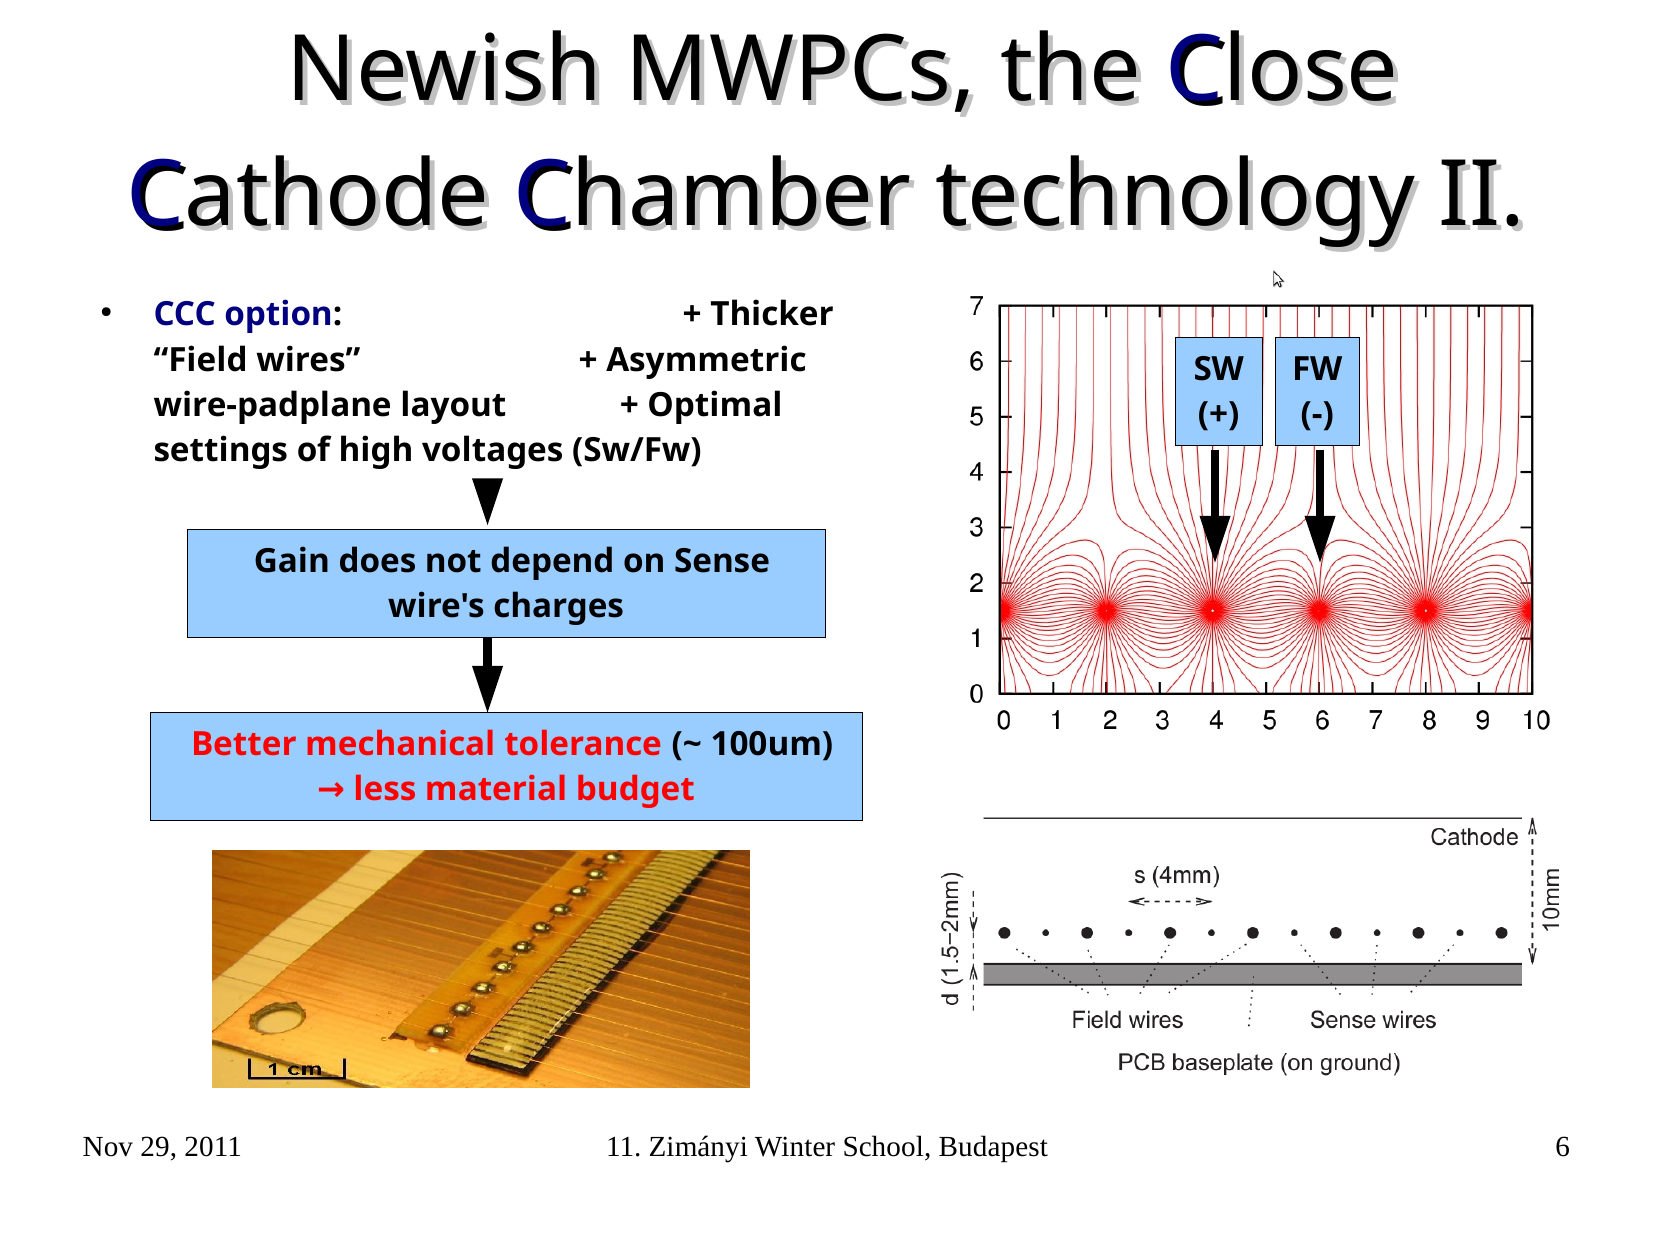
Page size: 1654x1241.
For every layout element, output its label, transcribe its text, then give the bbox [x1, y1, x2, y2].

text_box Gain does not depend on Sense wire's charges [187, 529, 826, 638]
text_box Better mechanical tolerance (~ 100um) → less material budget [150, 712, 863, 821]
picture [212, 850, 750, 1088]
text_box FW (-) [1275, 337, 1360, 446]
list CCC option: + Thicker “Field wires” + Asymmetric wire-padplane layout + Optimal settings of high voltages (Sw/Fw) [82, 290, 901, 526]
picture [896, 787, 1612, 1090]
text_box SW (+) [1175, 337, 1263, 446]
picture [902, 270, 1612, 754]
title Newish MWPCs, the Close Cathode Chamber technology II. [82, 0, 1571, 256]
